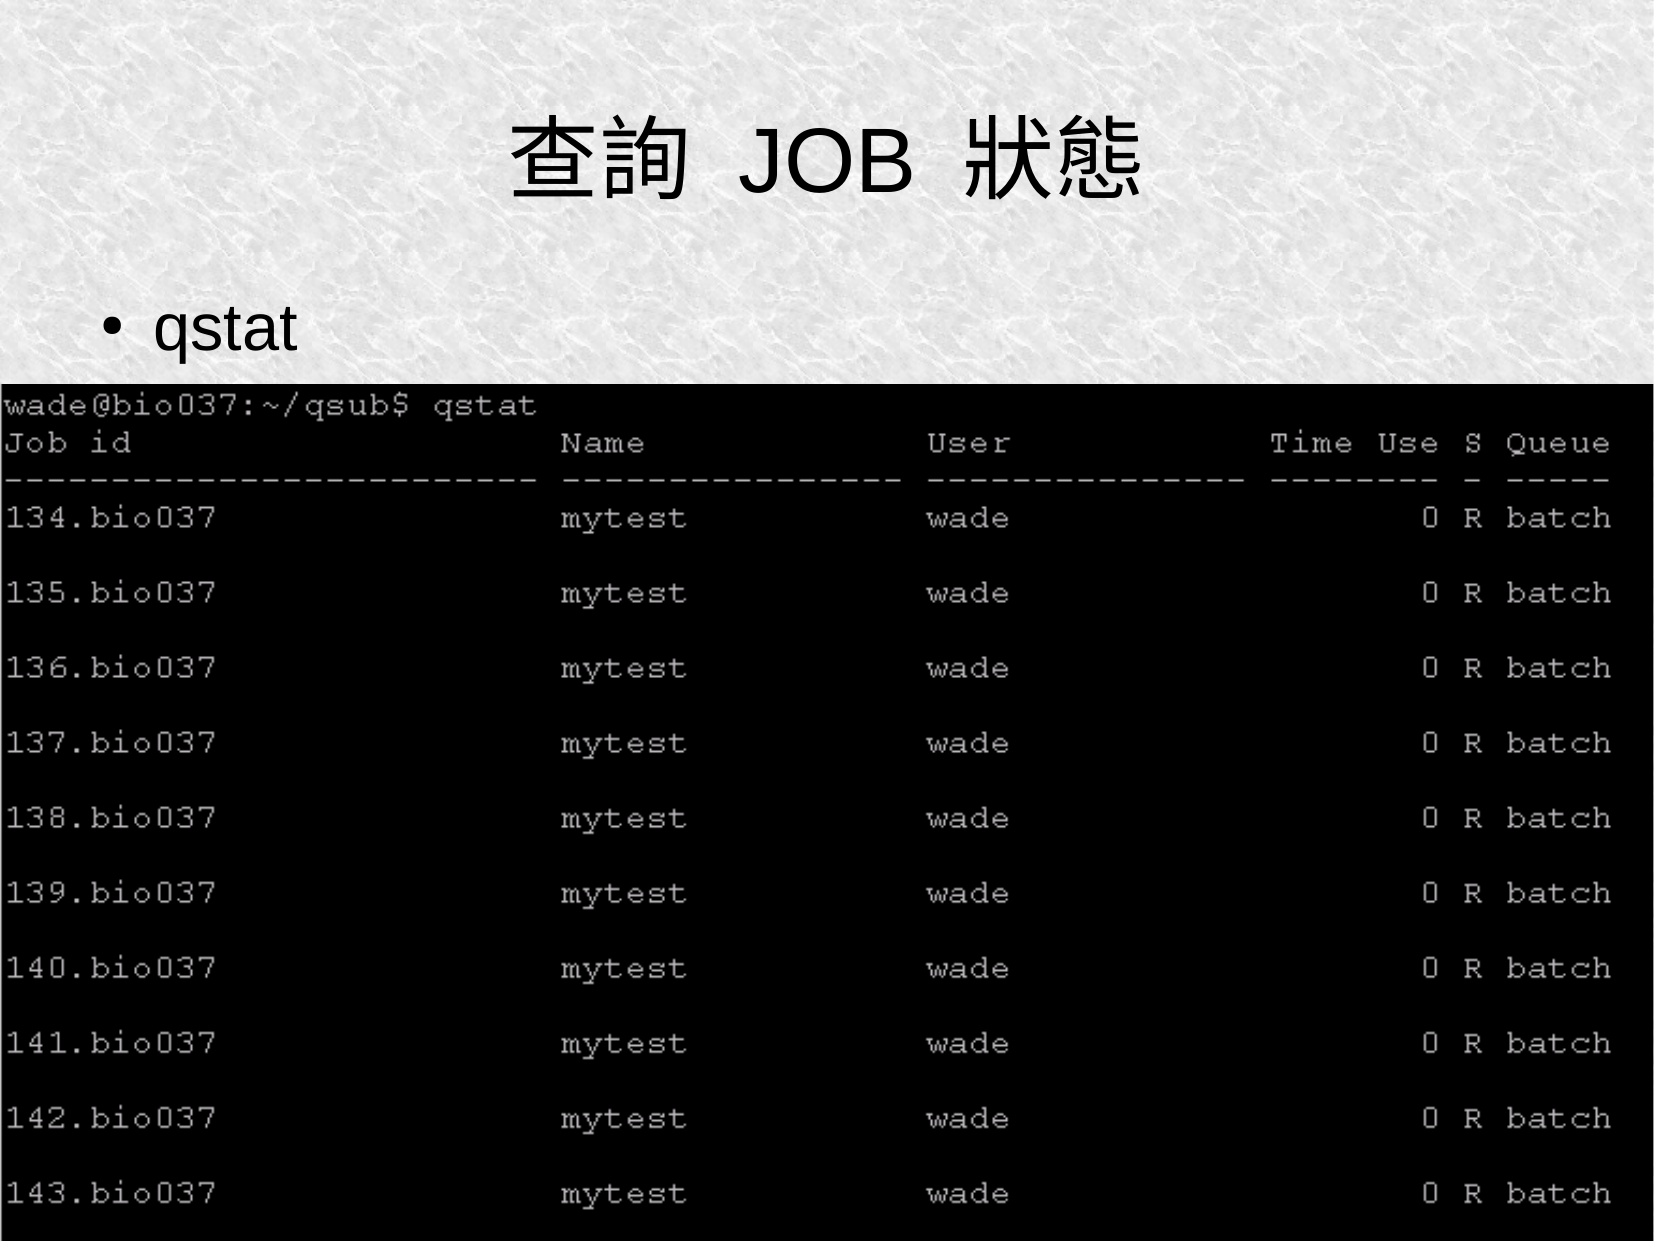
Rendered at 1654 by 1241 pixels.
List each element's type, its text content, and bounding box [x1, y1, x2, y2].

title 查詢 JOB 狀態 [82, 97, 1571, 209]
picture [0, 0, 1654, 1241]
list qstat [82, 290, 1571, 384]
